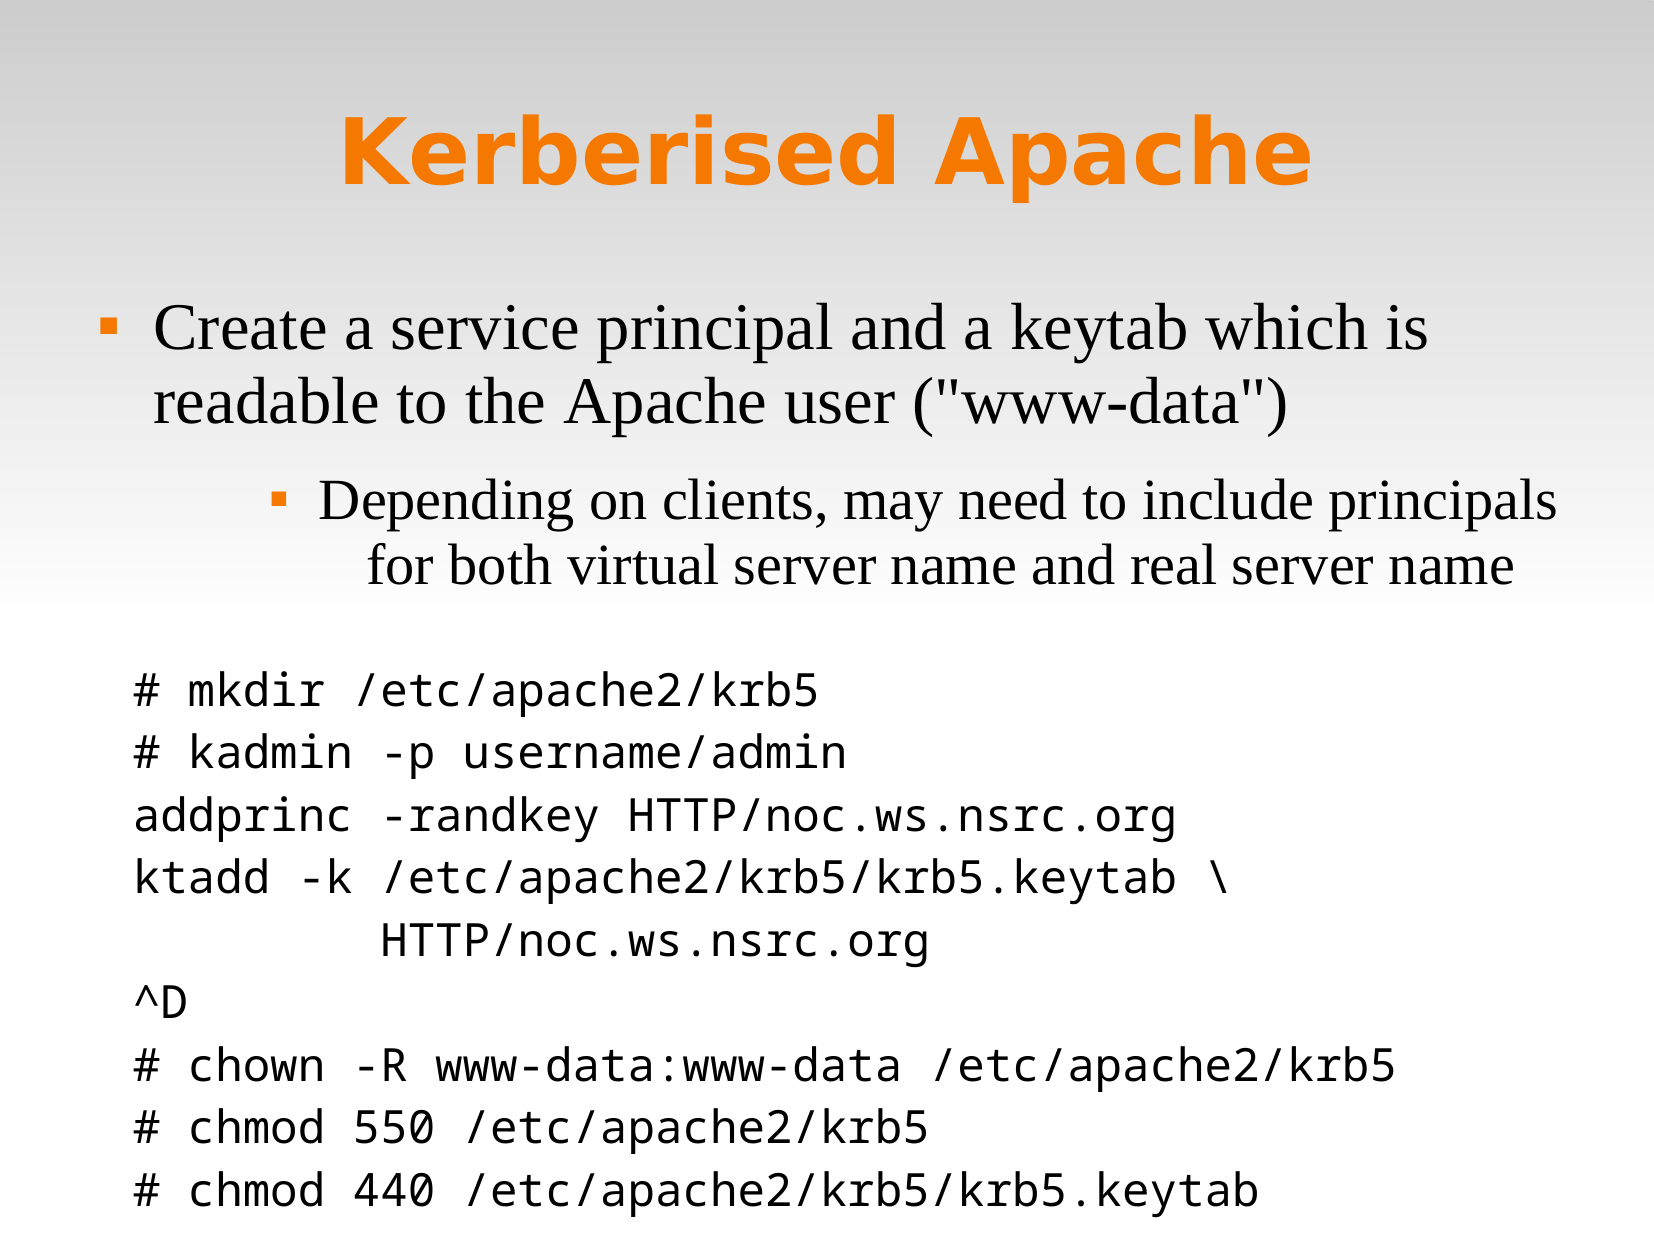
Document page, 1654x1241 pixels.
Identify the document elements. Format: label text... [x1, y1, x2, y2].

list Create a service principal and a keytab which is readable to the Apache user ("www-data") Depending on clients, may need to include principals for both virtual server name and real server name [82, 290, 1571, 623]
title Kerberised Apache [82, 56, 1571, 250]
text_box # mkdir /etc/apache2/krb5 # kadmin -p username/admin addprinc -randkey HTTP/noc.ws.nsrc.org ktadd -k /etc/apache2/krb5/krb5.keytab \ HTTP/noc.ws.nsrc.org ^D # chown -R www-data:www-data /etc/apache2/krb5 # chmod 550 /etc/apache2/krb5 # chmod 440 /etc/apache2/krb5/krb5.keytab [118, 649, 1506, 1181]
